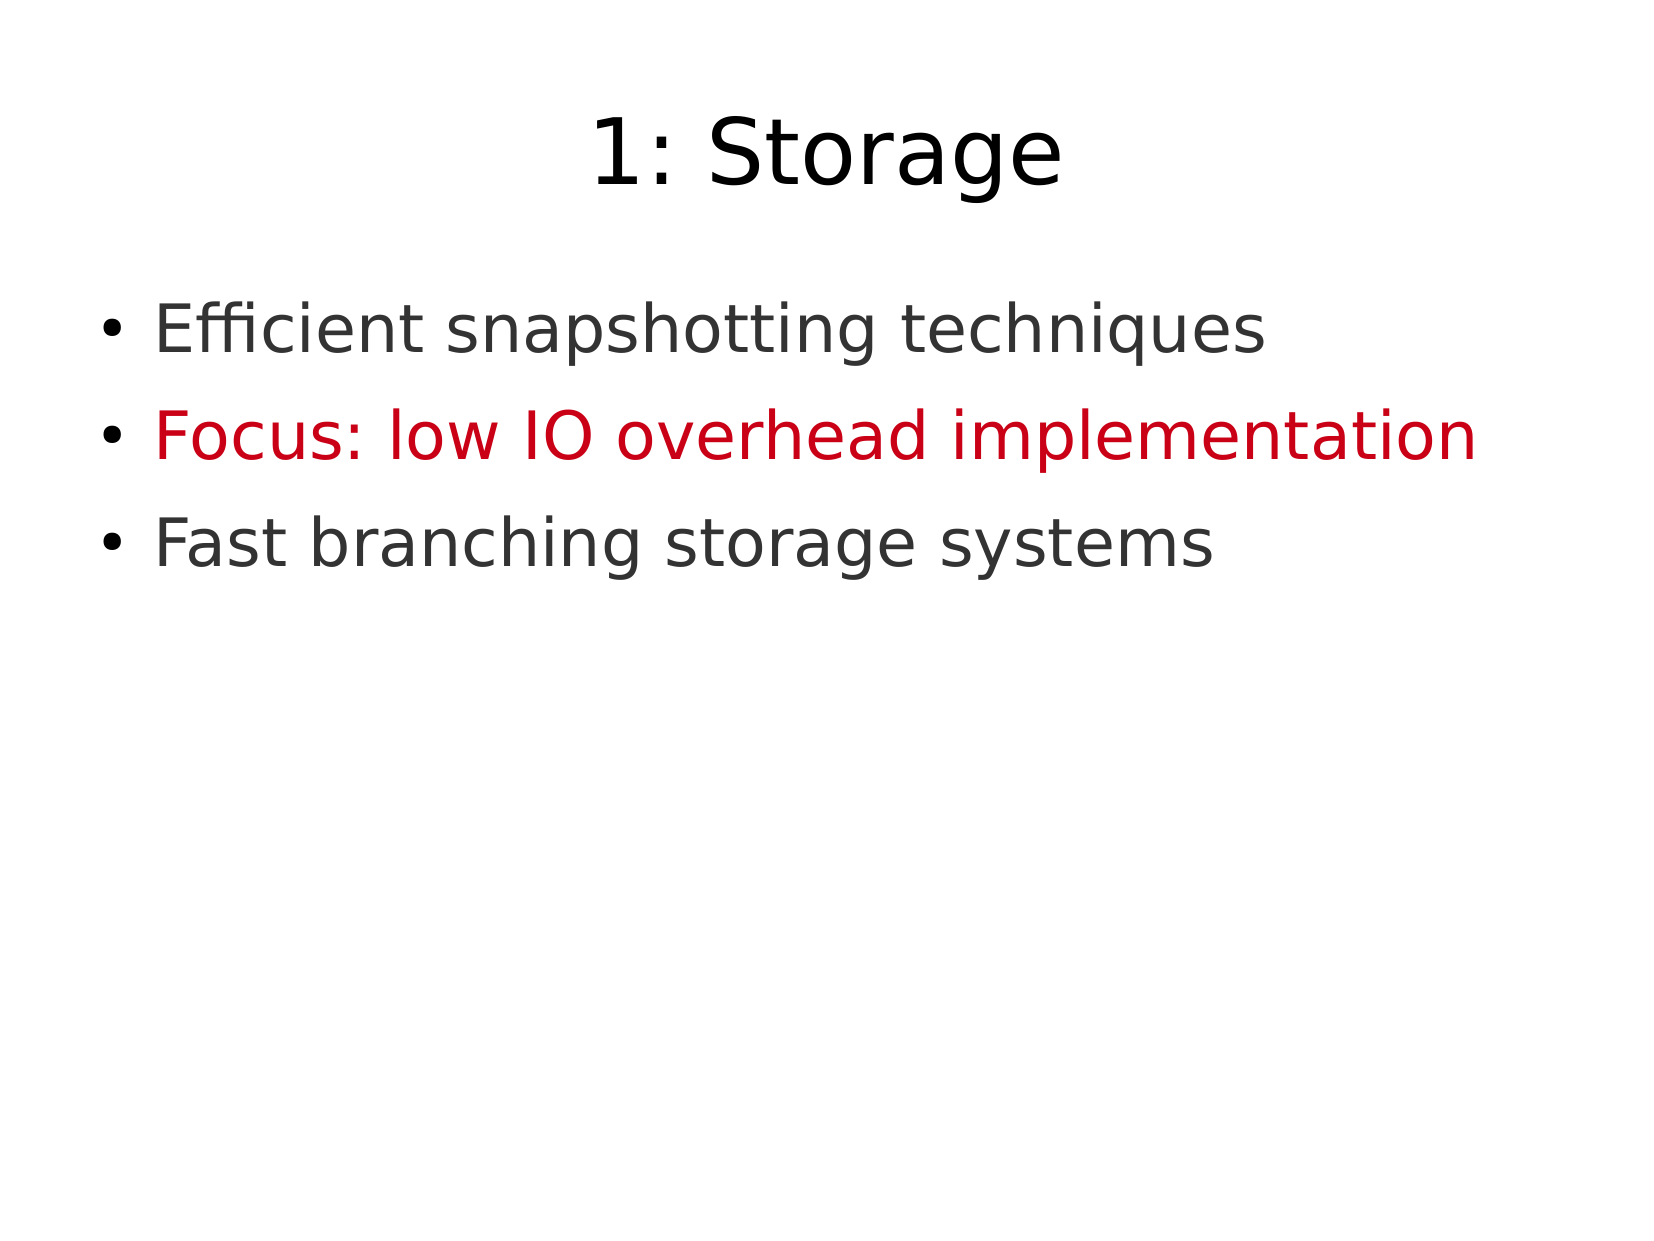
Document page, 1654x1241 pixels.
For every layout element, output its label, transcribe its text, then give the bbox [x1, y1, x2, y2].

title 1: Storage [82, 49, 1571, 257]
list Efficient snapshotting techniques Focus: low IO overhead implementation Fast branching storage systems [82, 290, 1571, 1109]
